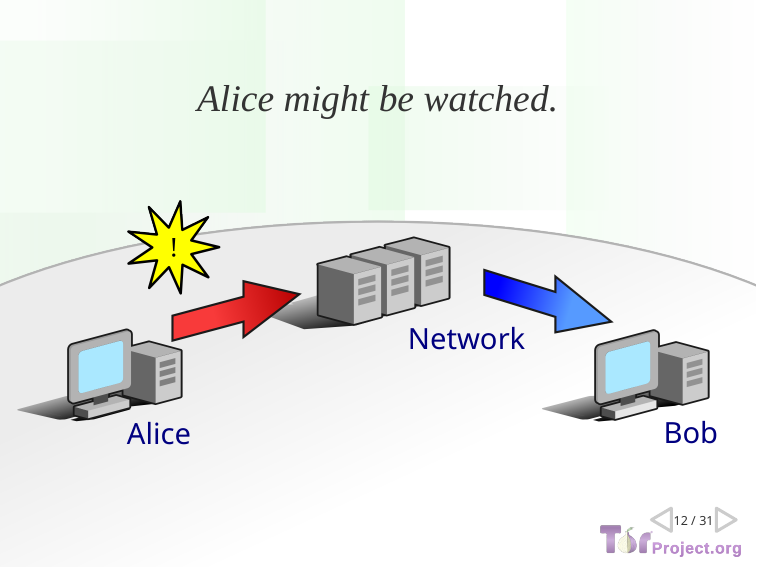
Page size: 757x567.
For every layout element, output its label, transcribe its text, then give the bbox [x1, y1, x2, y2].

text_box Alice might be watched. [0, 70, 756, 127]
picture [0, 0, 757, 567]
text_box <number> / 31 [618, 504, 756, 555]
text_box Alice [102, 405, 216, 456]
text_box Network [382, 310, 551, 361]
text_box [651, 508, 672, 532]
text_box Bob [634, 404, 748, 455]
text_box [716, 508, 737, 532]
